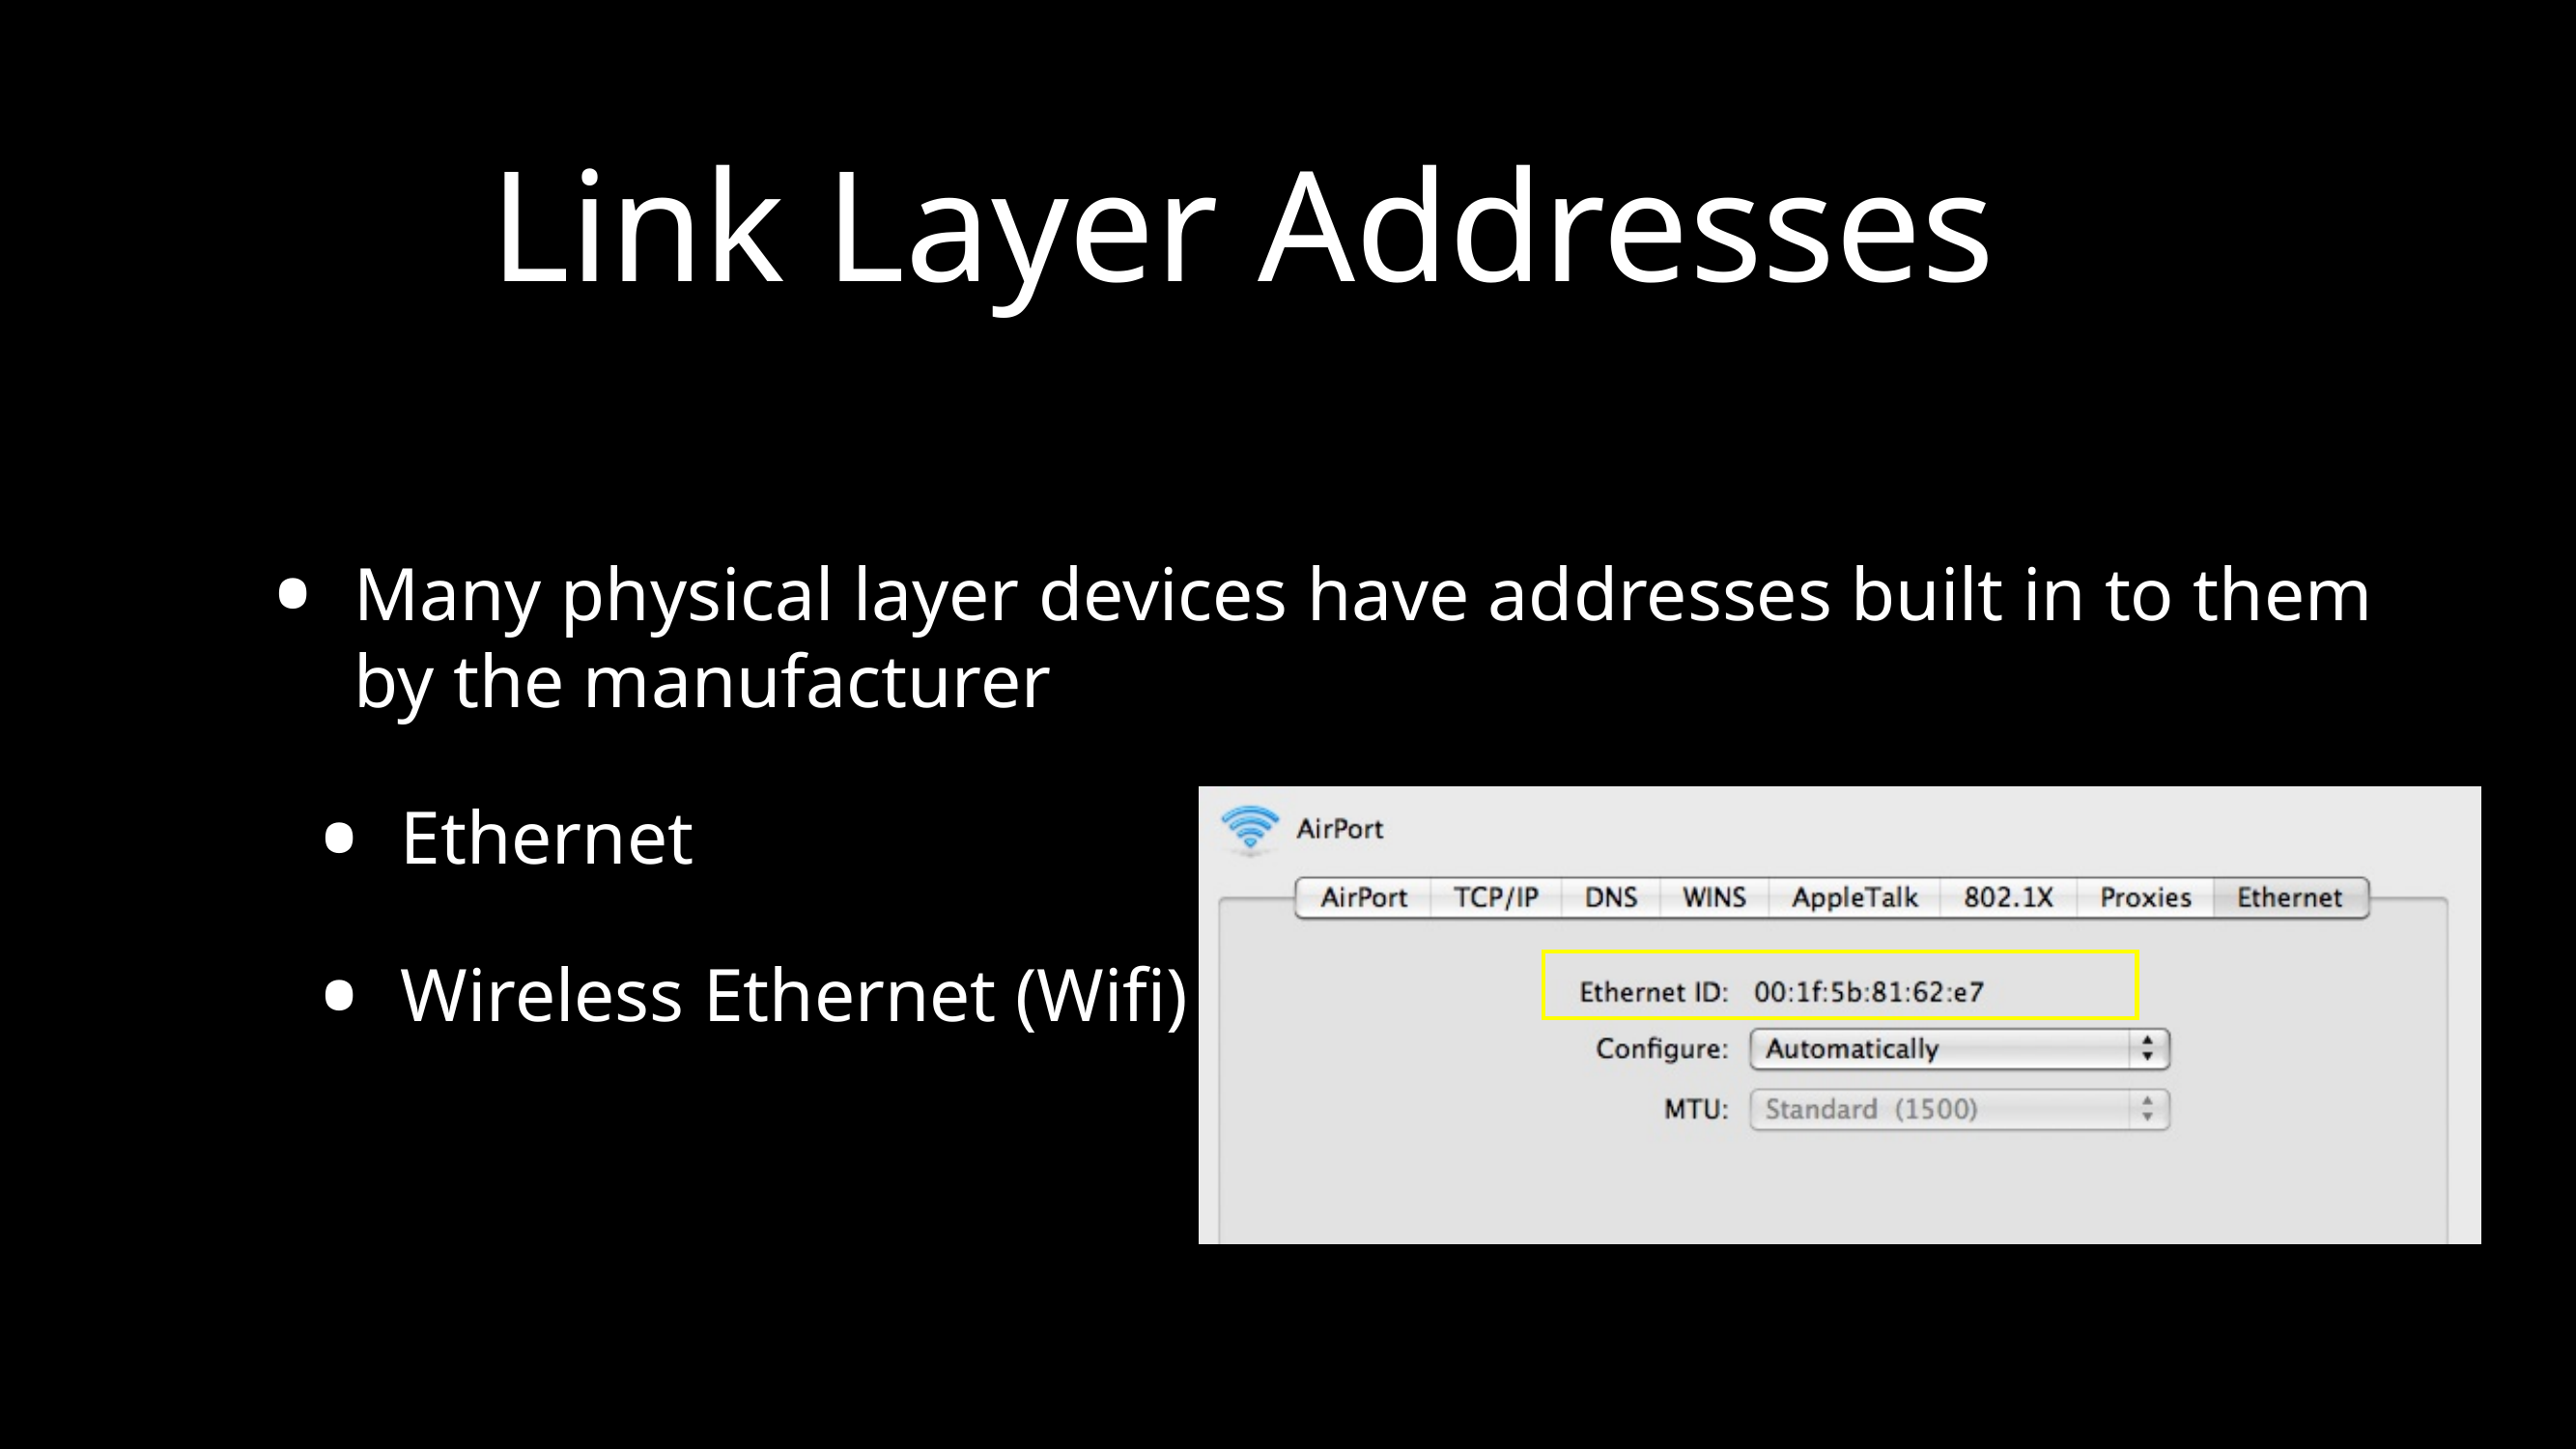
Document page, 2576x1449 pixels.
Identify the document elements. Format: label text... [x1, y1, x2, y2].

picture [1199, 786, 2481, 1244]
title Link Layer Addresses [183, 38, 2392, 403]
list Many physical layer devices have addresses built in to them by the manufacturer Ethernet Wireless Ethernet (Wifi) [183, 412, 2392, 1172]
